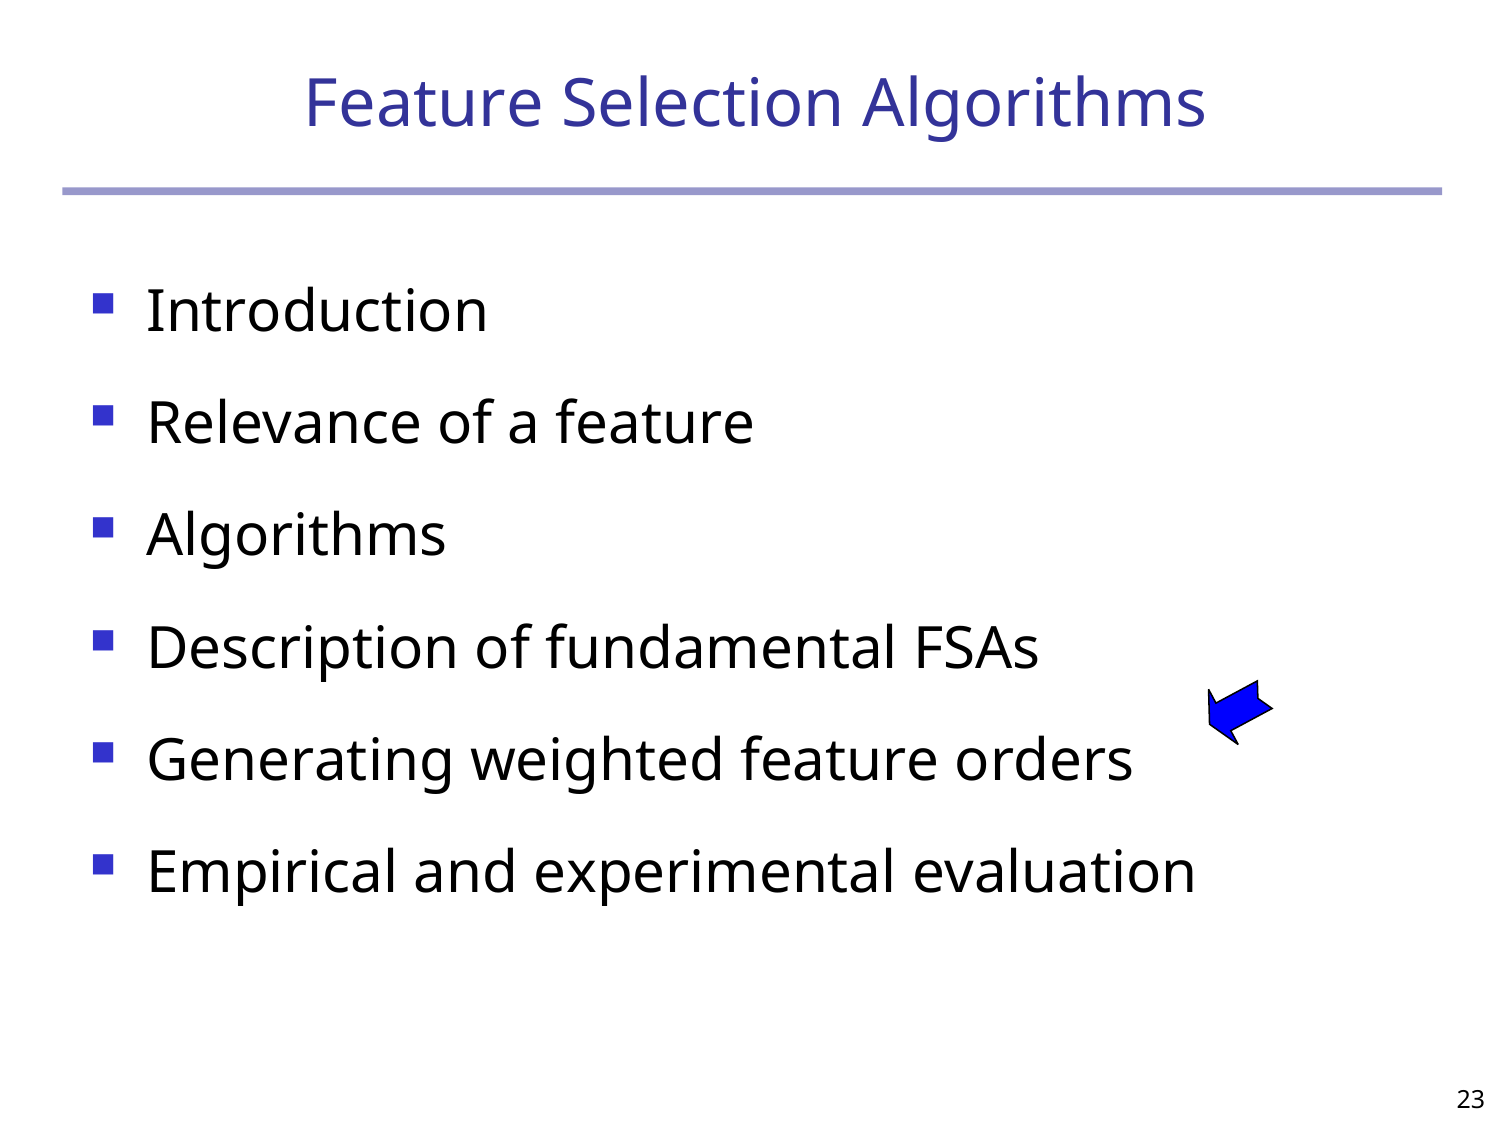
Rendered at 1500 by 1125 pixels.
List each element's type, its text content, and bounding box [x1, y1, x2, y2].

list Introduction Relevance of a feature Algorithms Description of fundamental FSAs Generating weighted feature orders Empirical and experimental evaluation [74, 237, 1450, 1038]
title Feature Selection Algorithms [0, 12, 1500, 188]
text_box <number> [1187, 1050, 1500, 1125]
text_box [1208, 680, 1273, 745]
